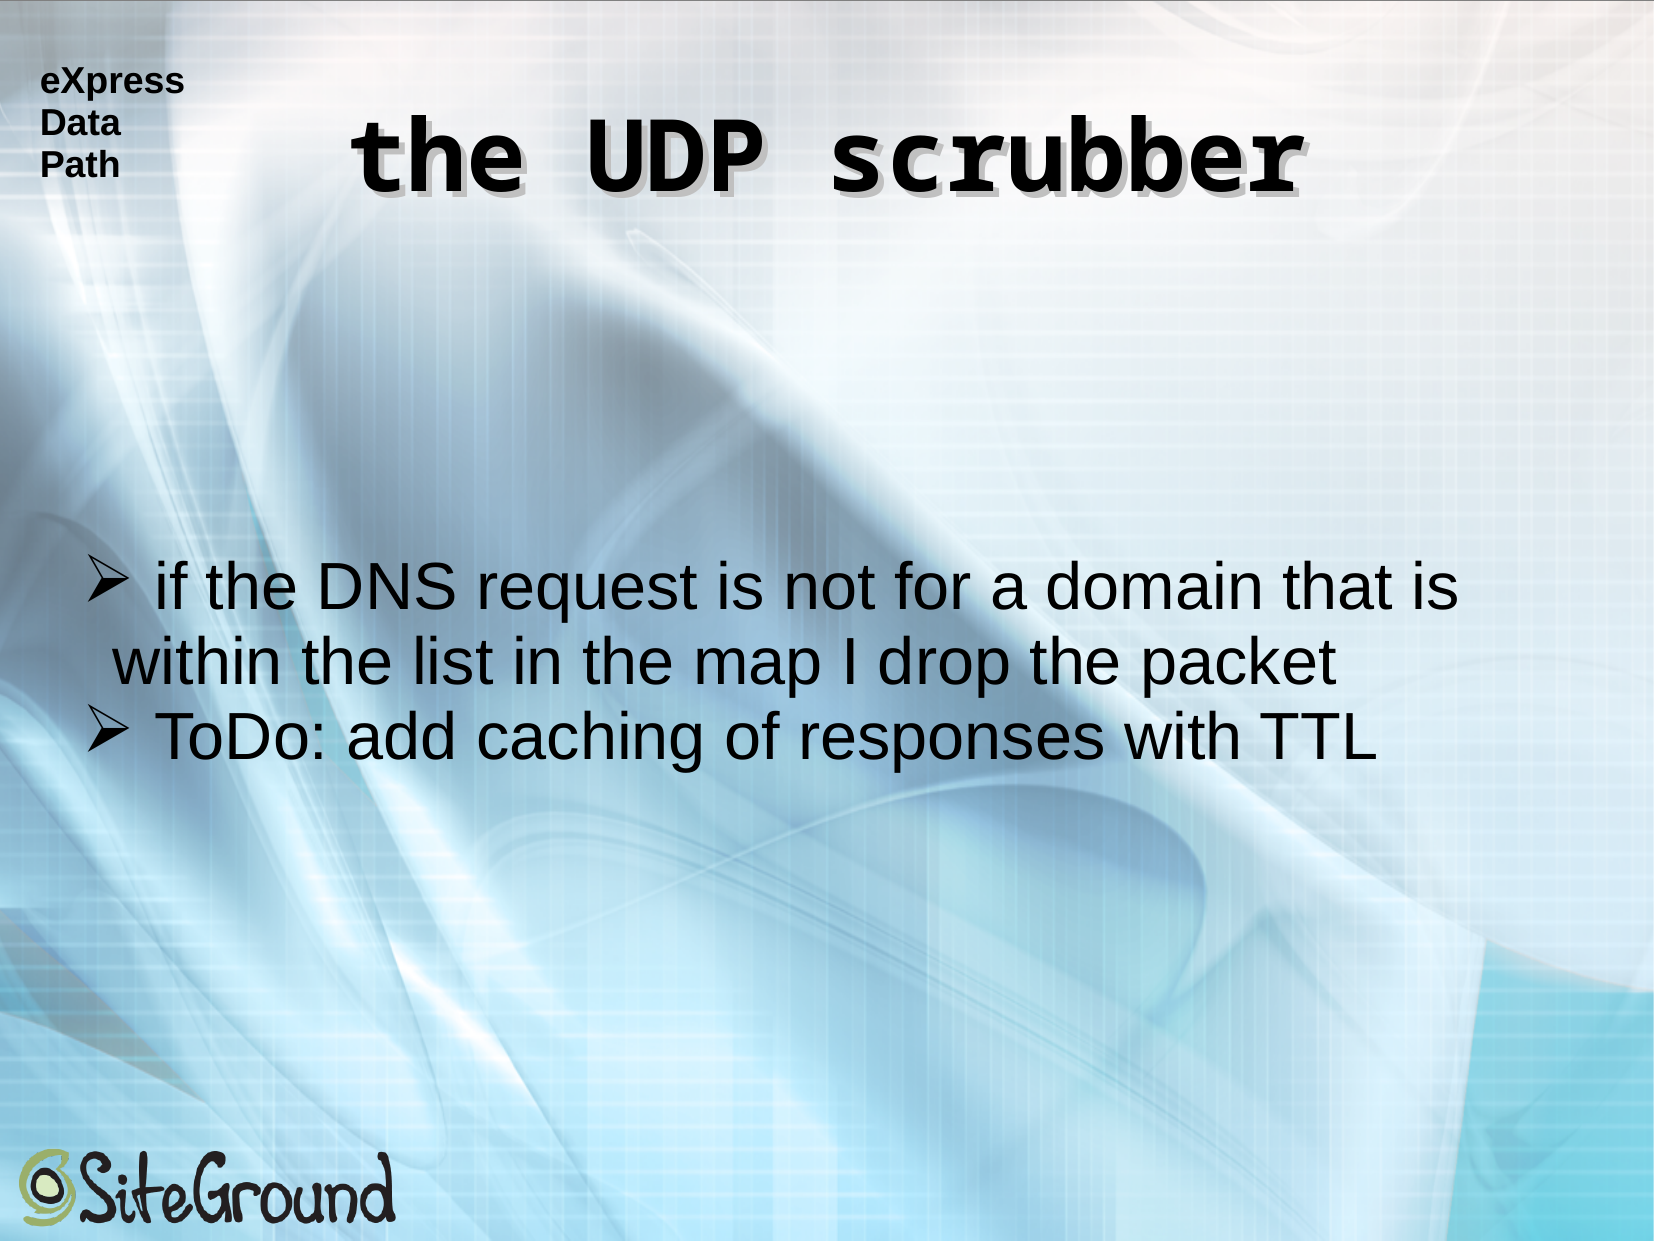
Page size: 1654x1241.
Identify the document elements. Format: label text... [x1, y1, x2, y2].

title the UDP scrubber [82, 49, 1571, 195]
text_box eXpress Data Path [24, 51, 203, 193]
subtitle if the DNS request is not for a domain that is within the list in the map I drop the packet ToDo: add caching of responses with TTL [82, 195, 1571, 1091]
picture [15, 1145, 396, 1233]
